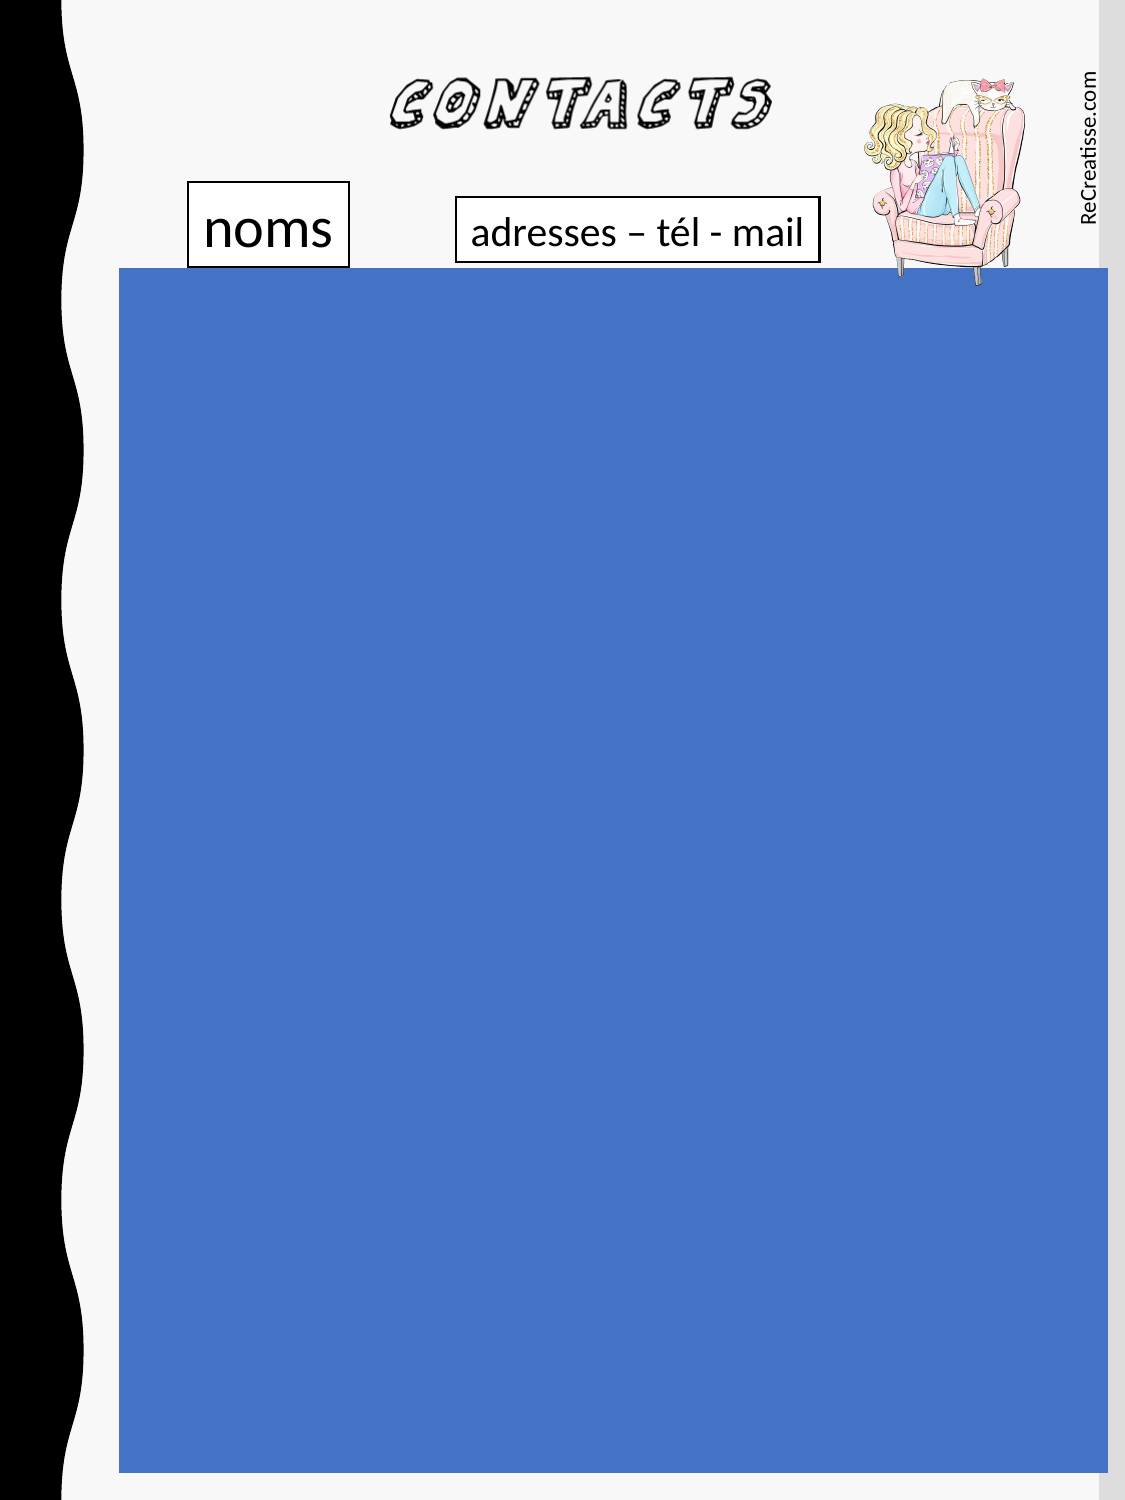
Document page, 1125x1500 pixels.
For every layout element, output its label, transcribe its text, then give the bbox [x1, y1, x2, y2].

table_cell [119, 569, 421, 720]
table_cell [421, 419, 1108, 569]
text_box ReCreatisse.com [1065, 56, 1108, 240]
text_box adresses – tél - mail [456, 197, 820, 262]
table_cell [119, 870, 421, 1021]
table_cell [421, 1171, 1108, 1322]
table_header [421, 268, 1108, 419]
table_cell [119, 1171, 421, 1322]
table_cell [421, 1021, 1108, 1171]
table_cell [119, 720, 421, 870]
table_cell [421, 569, 1108, 720]
table_cell [119, 1021, 421, 1171]
table_cell [119, 1322, 421, 1473]
text_box noms [188, 182, 349, 267]
picture [335, 15, 842, 192]
picture [864, 73, 1025, 291]
table_header [119, 268, 421, 419]
table_cell [119, 419, 421, 569]
table_cell [421, 720, 1108, 870]
table_cell [421, 1322, 1108, 1473]
table_cell [421, 870, 1108, 1021]
